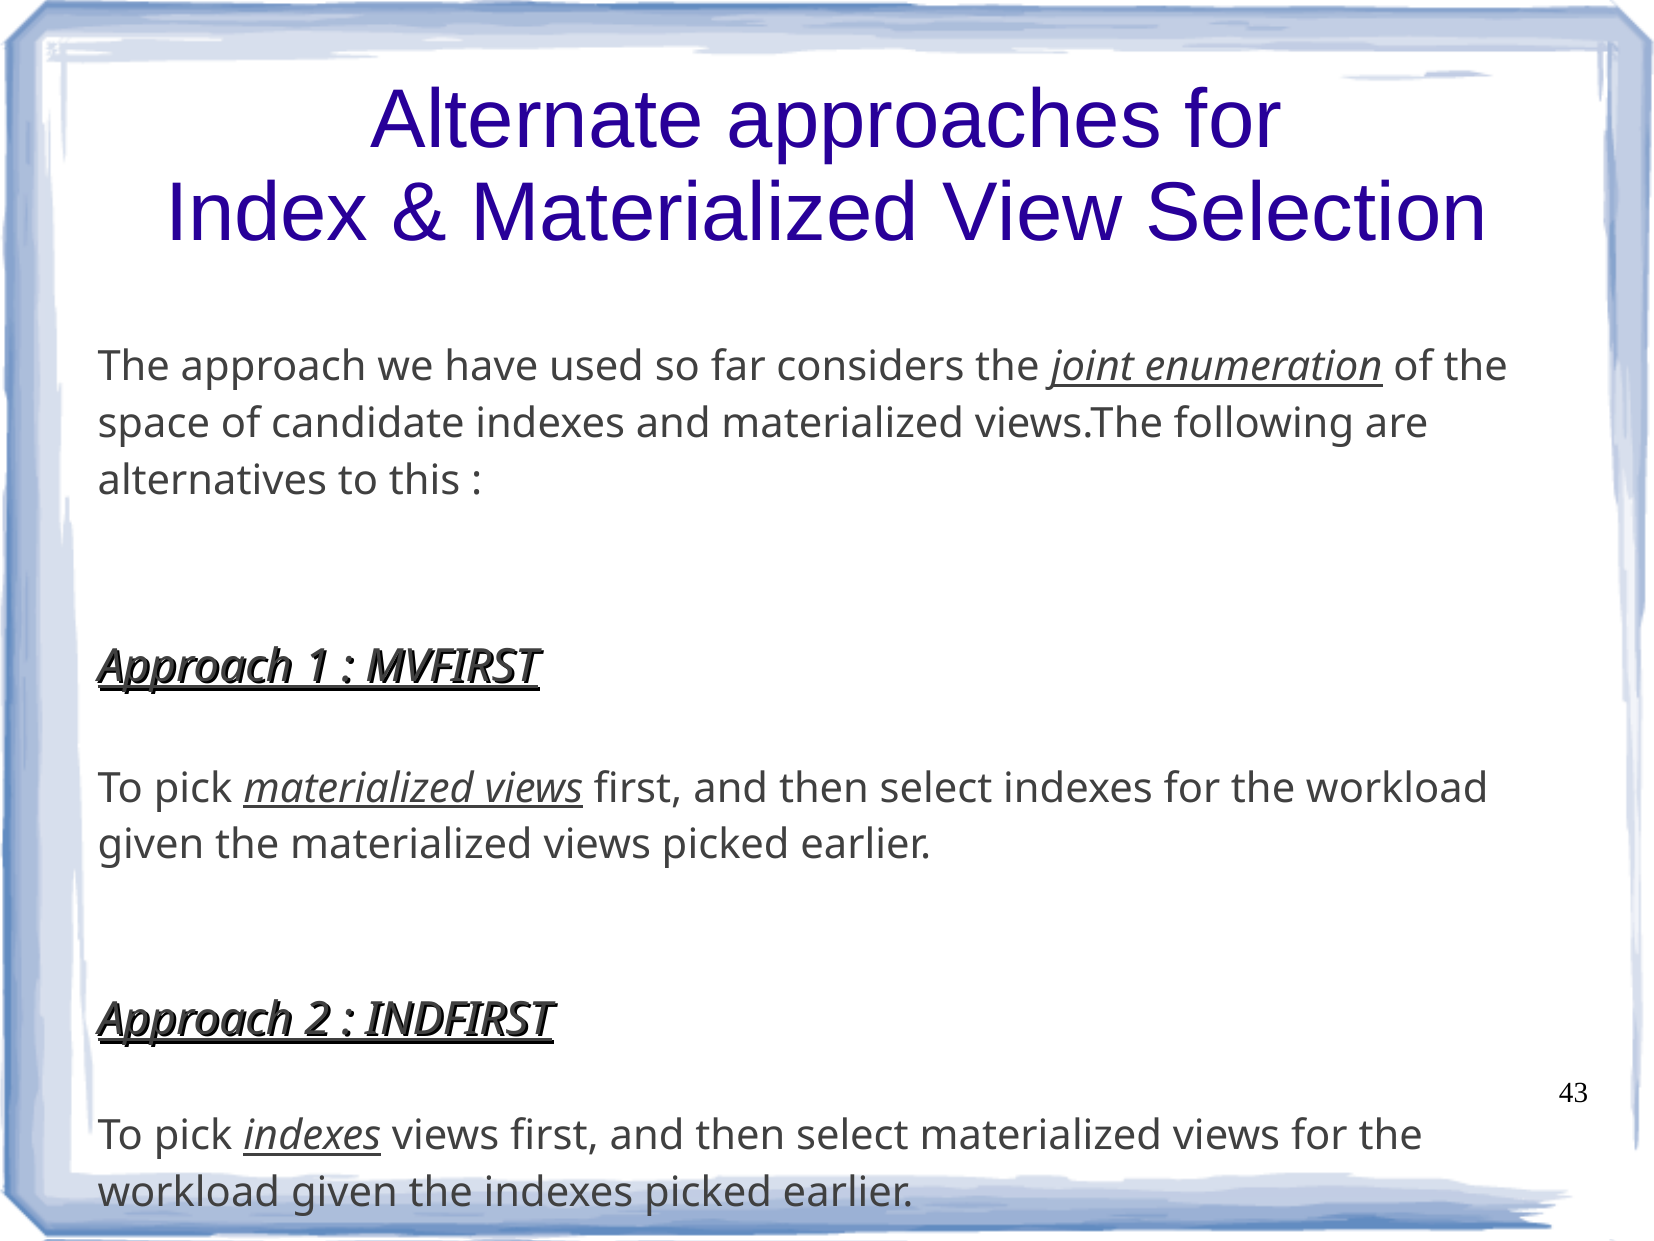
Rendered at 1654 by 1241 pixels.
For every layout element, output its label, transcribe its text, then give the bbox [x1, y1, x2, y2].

picture [0, 0, 1654, 1241]
text_box The approach we have used so far considers the joint enumeration of the space of candidate indexes and materialized views.The following are alternatives to this : Approach 1 : MVFIRST To pick materialized views first, and then select indexes for the workload given the materialized views picked earlier. Approach 2 : INDFIRST To pick indexes views first, and then select materialized views for the workload given the indexes picked earlier. [82, 271, 1595, 1184]
title Alternate approaches for Index & Materialized View Selection [82, 61, 1571, 269]
